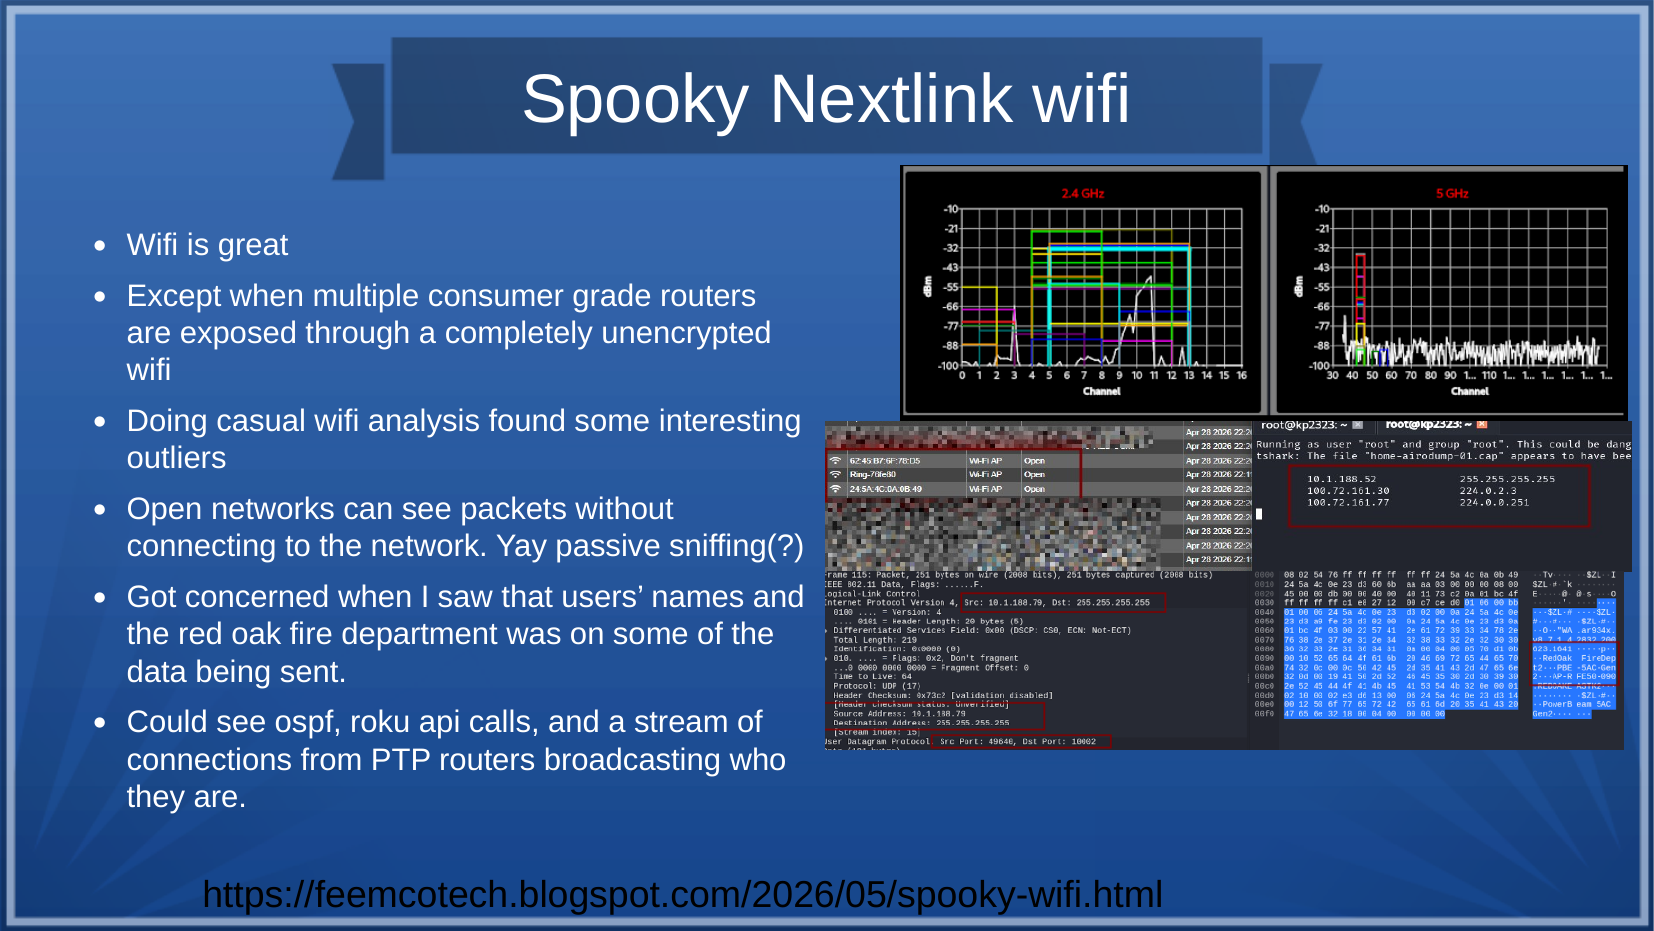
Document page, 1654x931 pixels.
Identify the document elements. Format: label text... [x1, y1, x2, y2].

picture [0, 0, 1654, 931]
list Wifi is great Except when multiple consumer grade routers are exposed through a completely unencrypted wifi Doing casual wifi analysis found some interesting outliers Open networks can see packets without connecting to the network. Yay passive sniffing(?) Got concerned when I saw that users’ names and the red oak fire department was on some of the data being sent. Could see ospf, roku api calls, and a stream of connections from PTP routers broadcasting who they are. [82, 224, 809, 848]
text_box https://feemcotech.blogspot.com/2026/05/spooky-wifi.html [187, 862, 1181, 923]
title Spooky Nextlink wifi [389, 35, 1264, 154]
